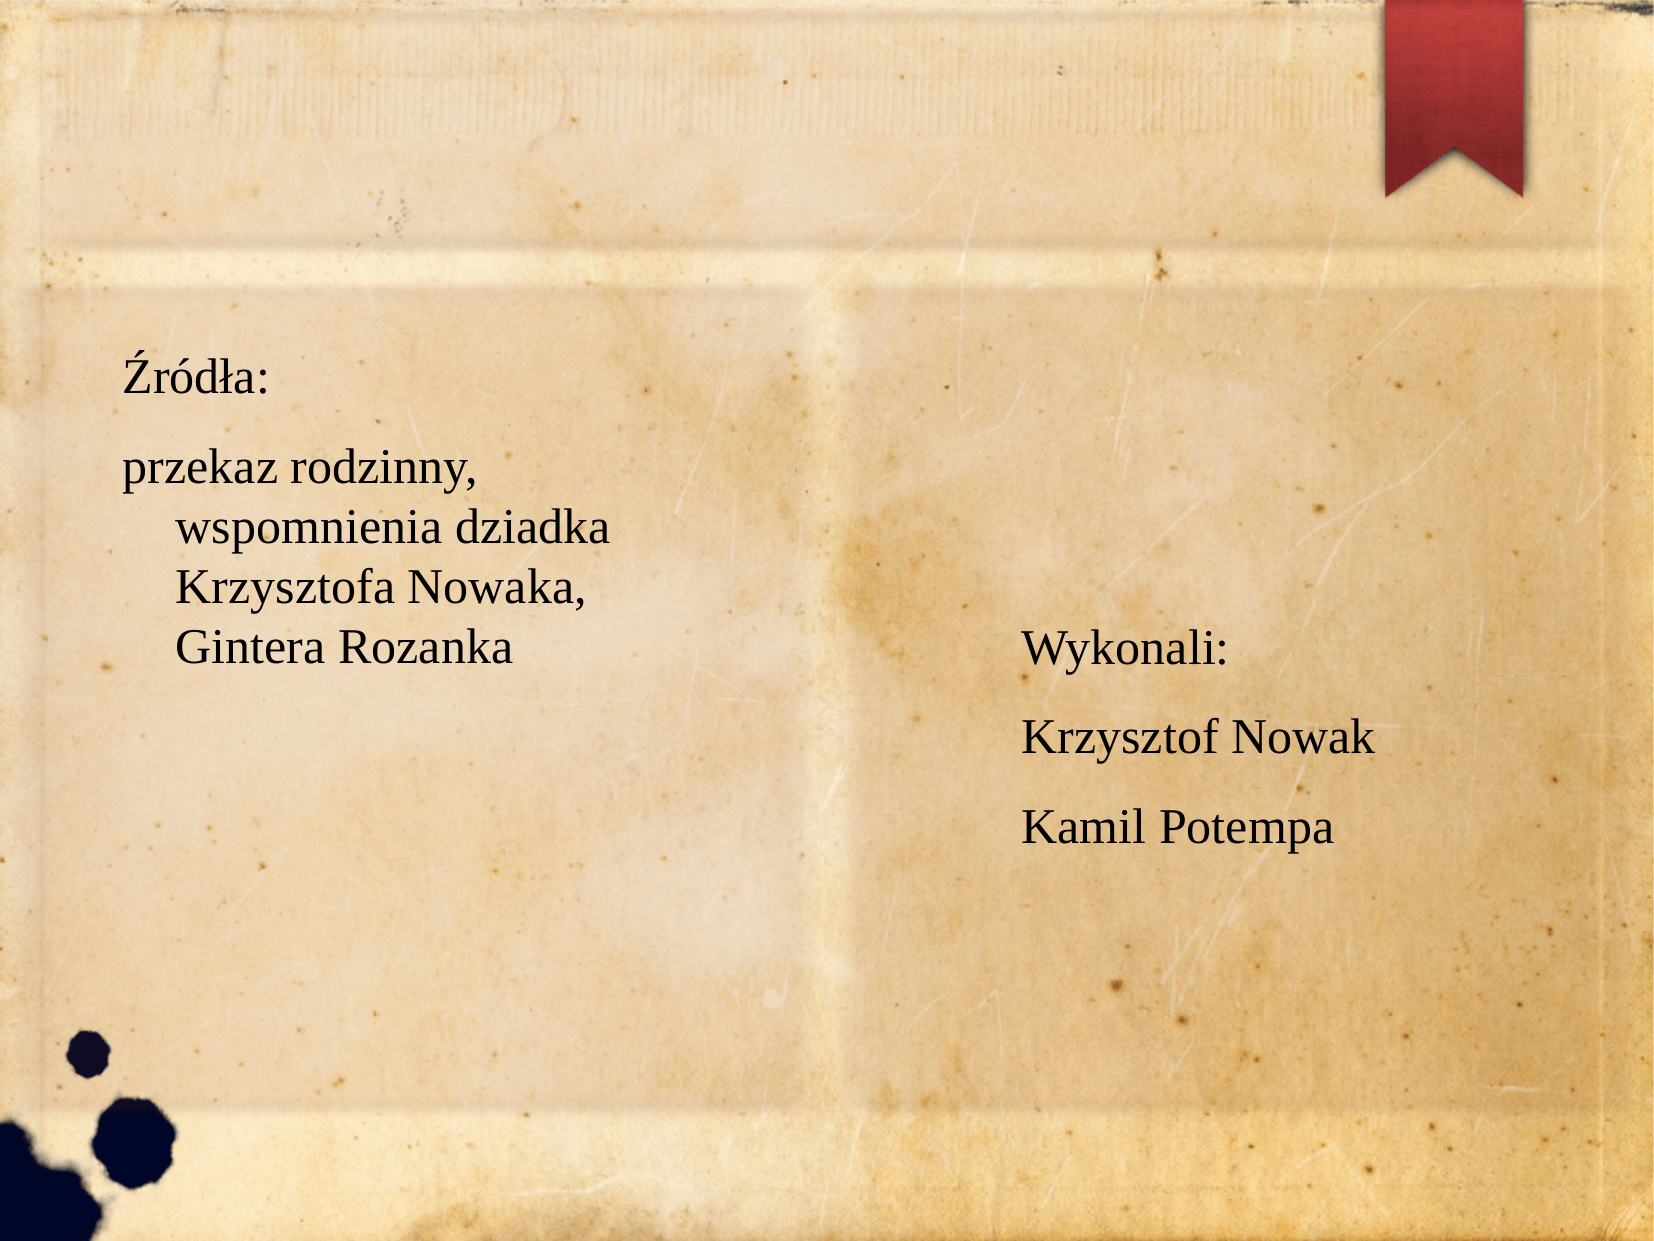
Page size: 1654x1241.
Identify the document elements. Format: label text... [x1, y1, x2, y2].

list Wykonali: Krzysztof Nowak Kamil Potempa [933, 614, 1644, 1241]
list Źródła: przekaz rodzinny, wspomnienia dziadka Krzysztofa Nowaka, Gintera Rozanka [34, 343, 745, 1063]
